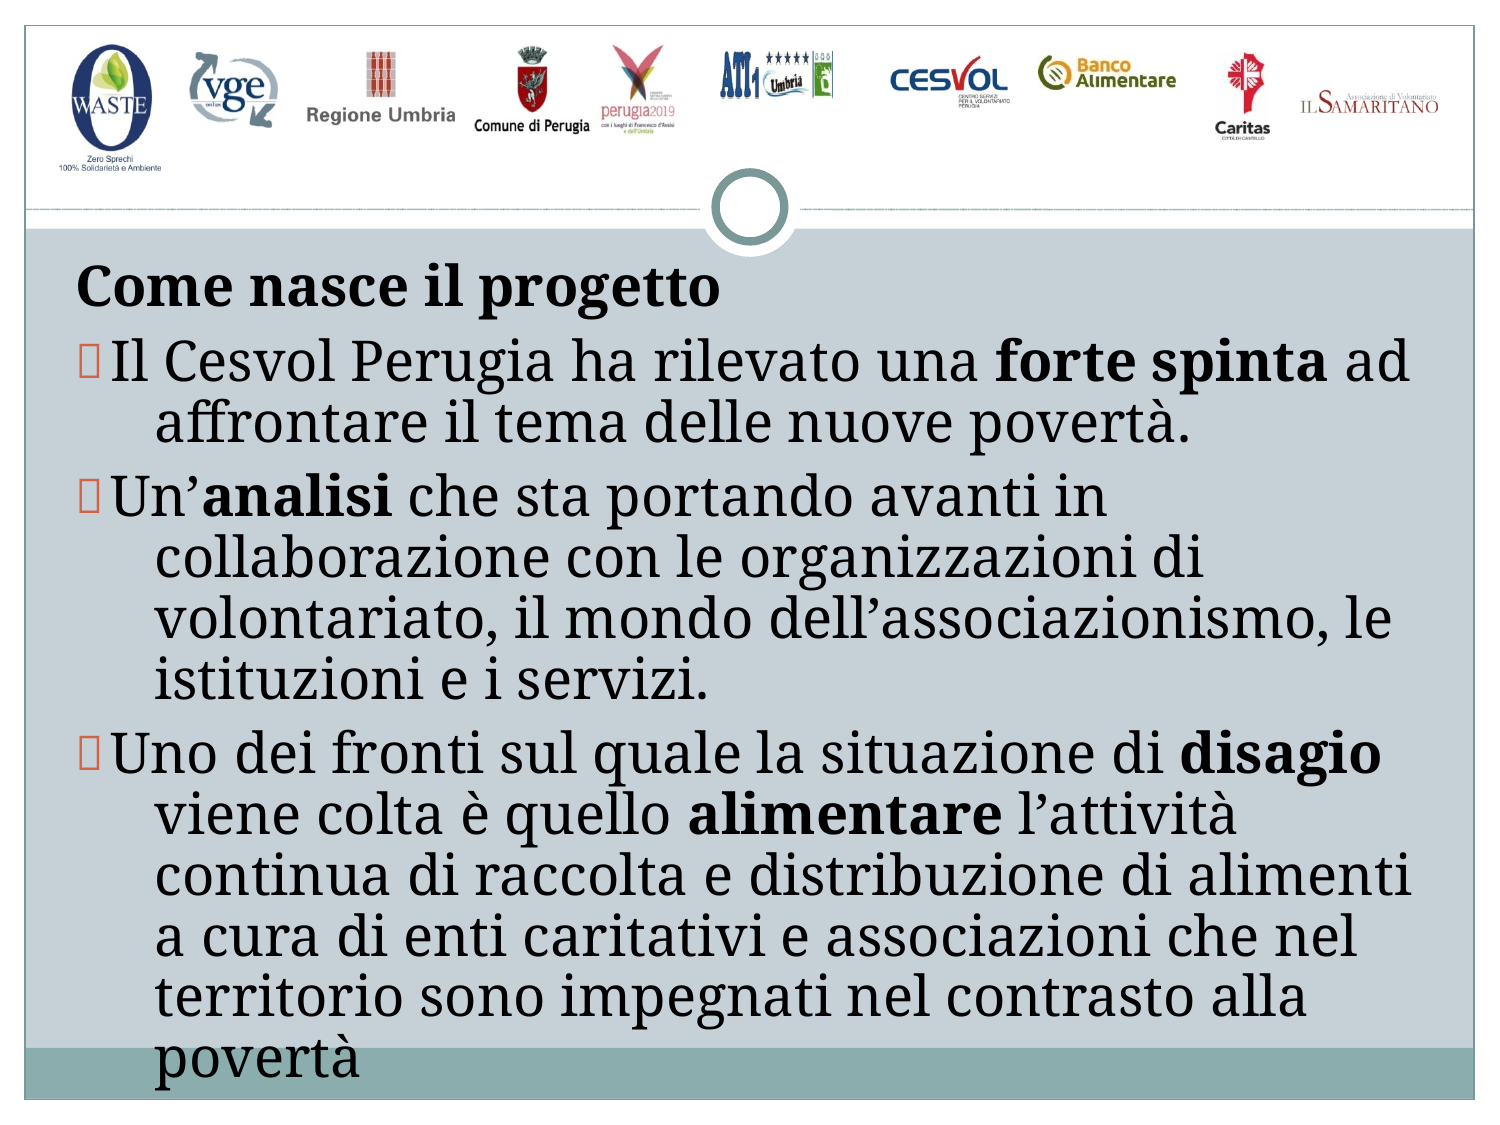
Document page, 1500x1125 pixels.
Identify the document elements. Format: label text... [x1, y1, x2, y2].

picture [1215, 52, 1270, 141]
picture [890, 55, 1010, 108]
picture [59, 44, 161, 172]
text_box Come nasce il progetto Il Cesvol Perugia ha rilevato una forte spinta ad affrontare il tema delle nuove povertà. Un’analisi che sta portando avanti in collaborazione con le organizzazioni di volontariato, il mondo dell’associazionismo, le istituzioni e i servizi. Uno dei fronti sul quale la situazione di disagio viene colta è quello alimentare l’attività continua di raccolta e distribuzione di alimenti a cura di enti caritativi e associazioni che nel territorio sono impegnati nel contrasto alla povertà [60, 250, 1456, 1051]
picture [306, 51, 455, 126]
picture [189, 52, 278, 128]
picture [720, 51, 833, 99]
picture [1300, 90, 1438, 113]
picture [474, 40, 680, 141]
picture [1038, 55, 1176, 90]
